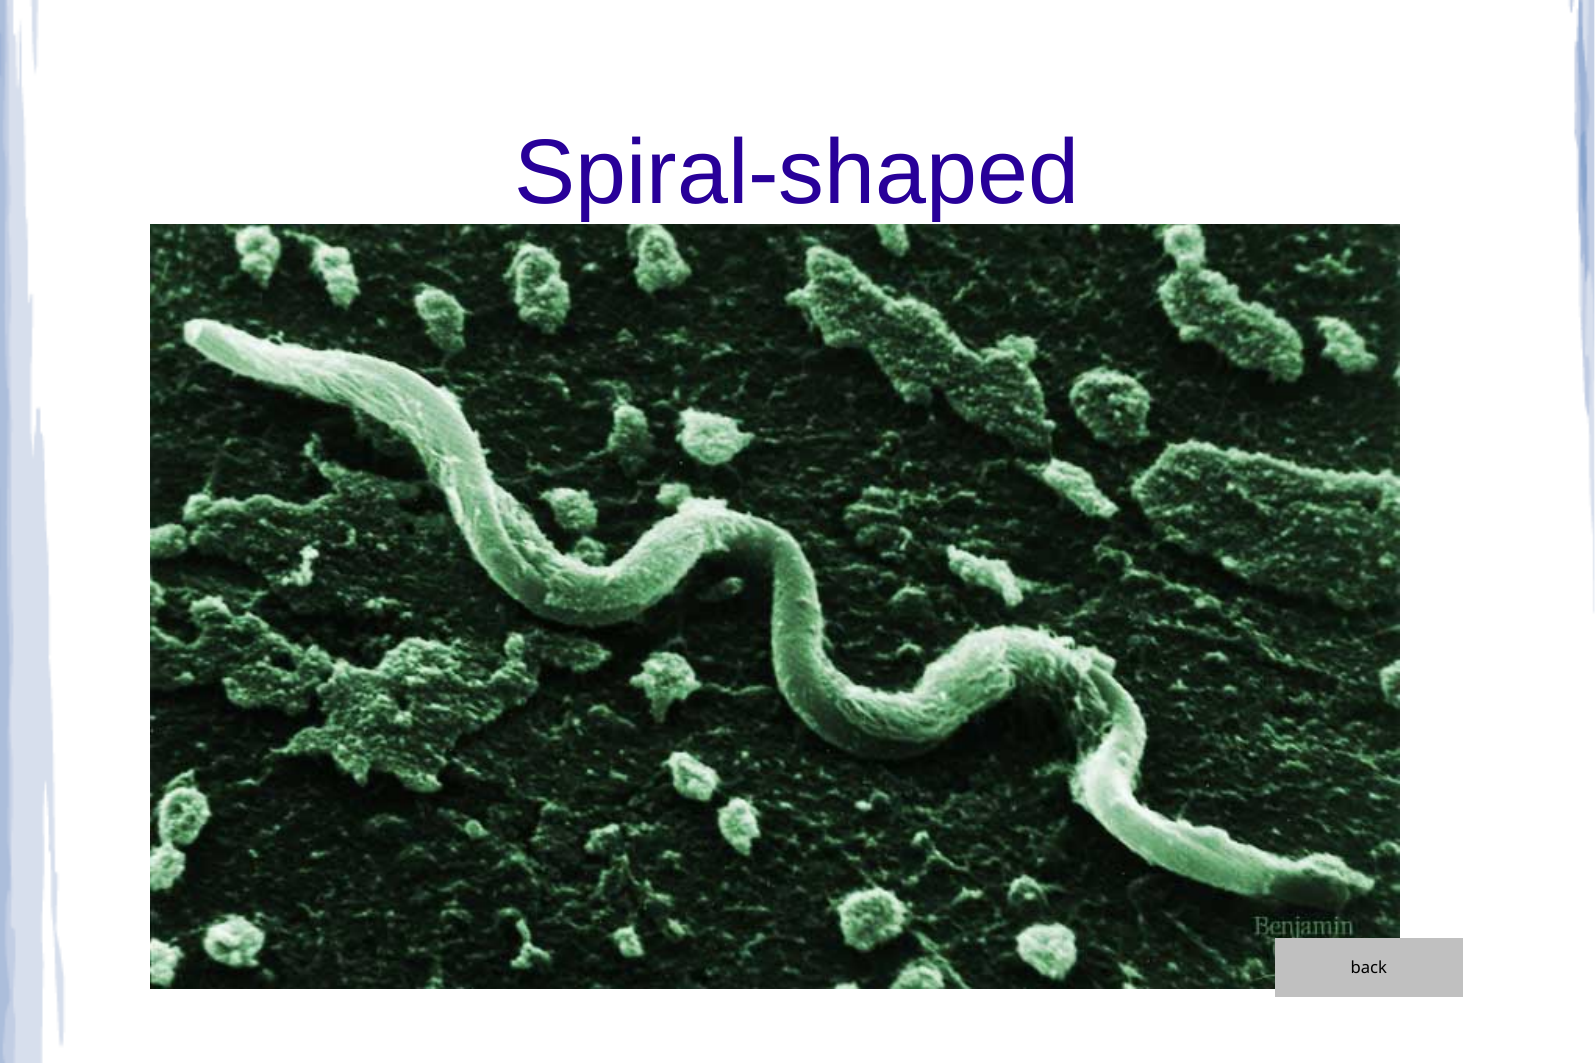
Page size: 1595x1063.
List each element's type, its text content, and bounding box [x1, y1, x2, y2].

title Spiral-shaped [113, 90, 1481, 253]
picture [0, 0, 1595, 1063]
